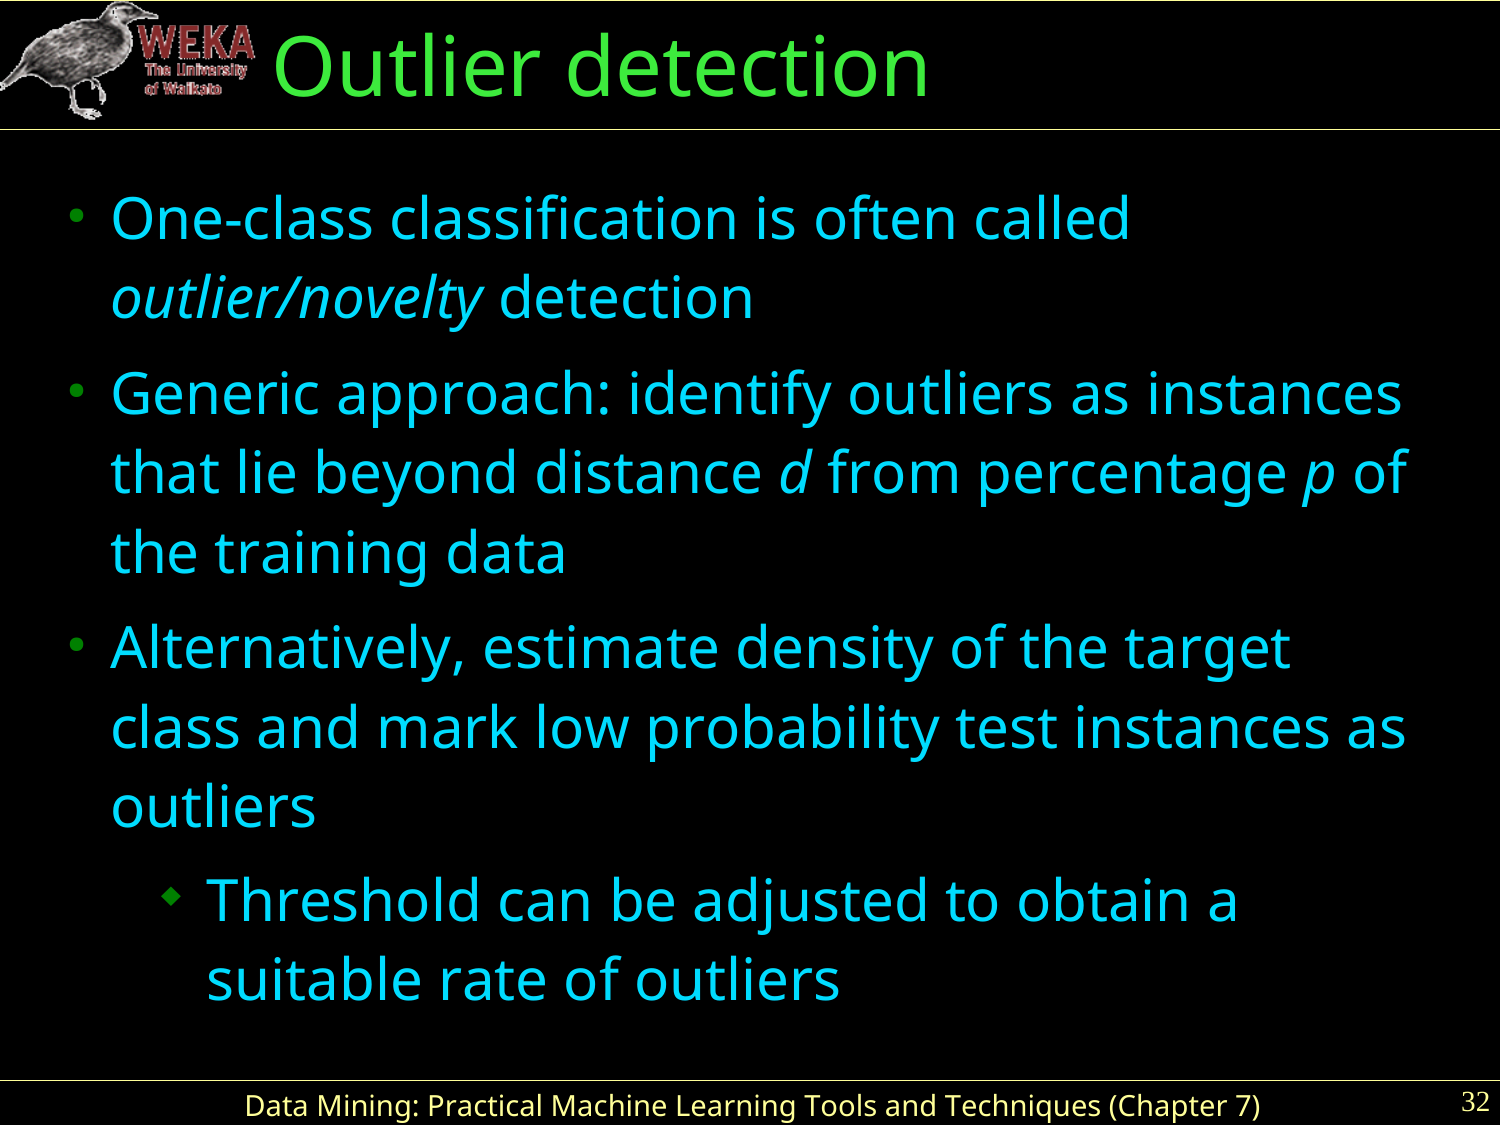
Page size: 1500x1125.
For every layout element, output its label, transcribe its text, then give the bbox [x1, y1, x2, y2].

picture [0, 1, 263, 129]
list One-class classification is often called outlier/novelty detection Generic approach: identify outliers as instances that lie beyond distance d from percentage p of the training data Alternatively, estimate density of the target class and mark low probability test instances as outliers Threshold can be adjusted to obtain a suitable rate of outliers [67, 177, 1418, 1093]
title Outlier detection [263, 0, 1500, 159]
